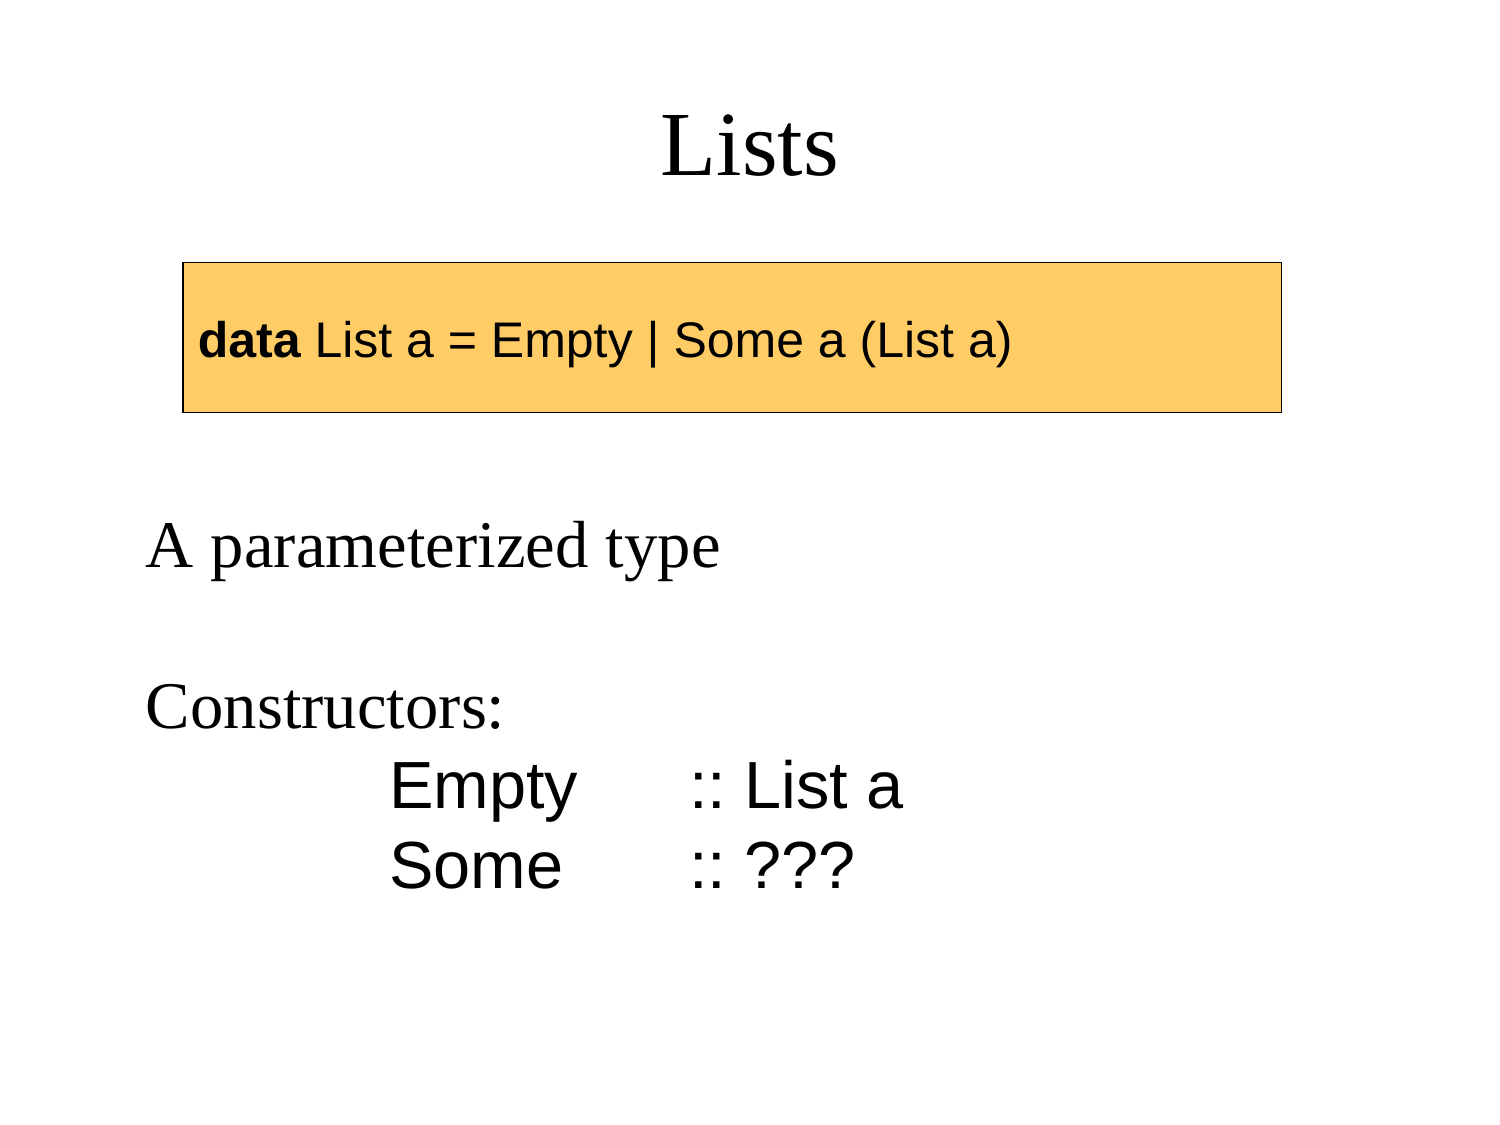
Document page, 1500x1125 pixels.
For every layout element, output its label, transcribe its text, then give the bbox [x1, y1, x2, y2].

text_box data List a = Empty | Some a (List a) [183, 262, 1282, 299]
title Lists [75, 45, 1426, 233]
list A parameterized type Constructors: Empty :: List a Some :: ??? [75, 299, 1426, 1005]
